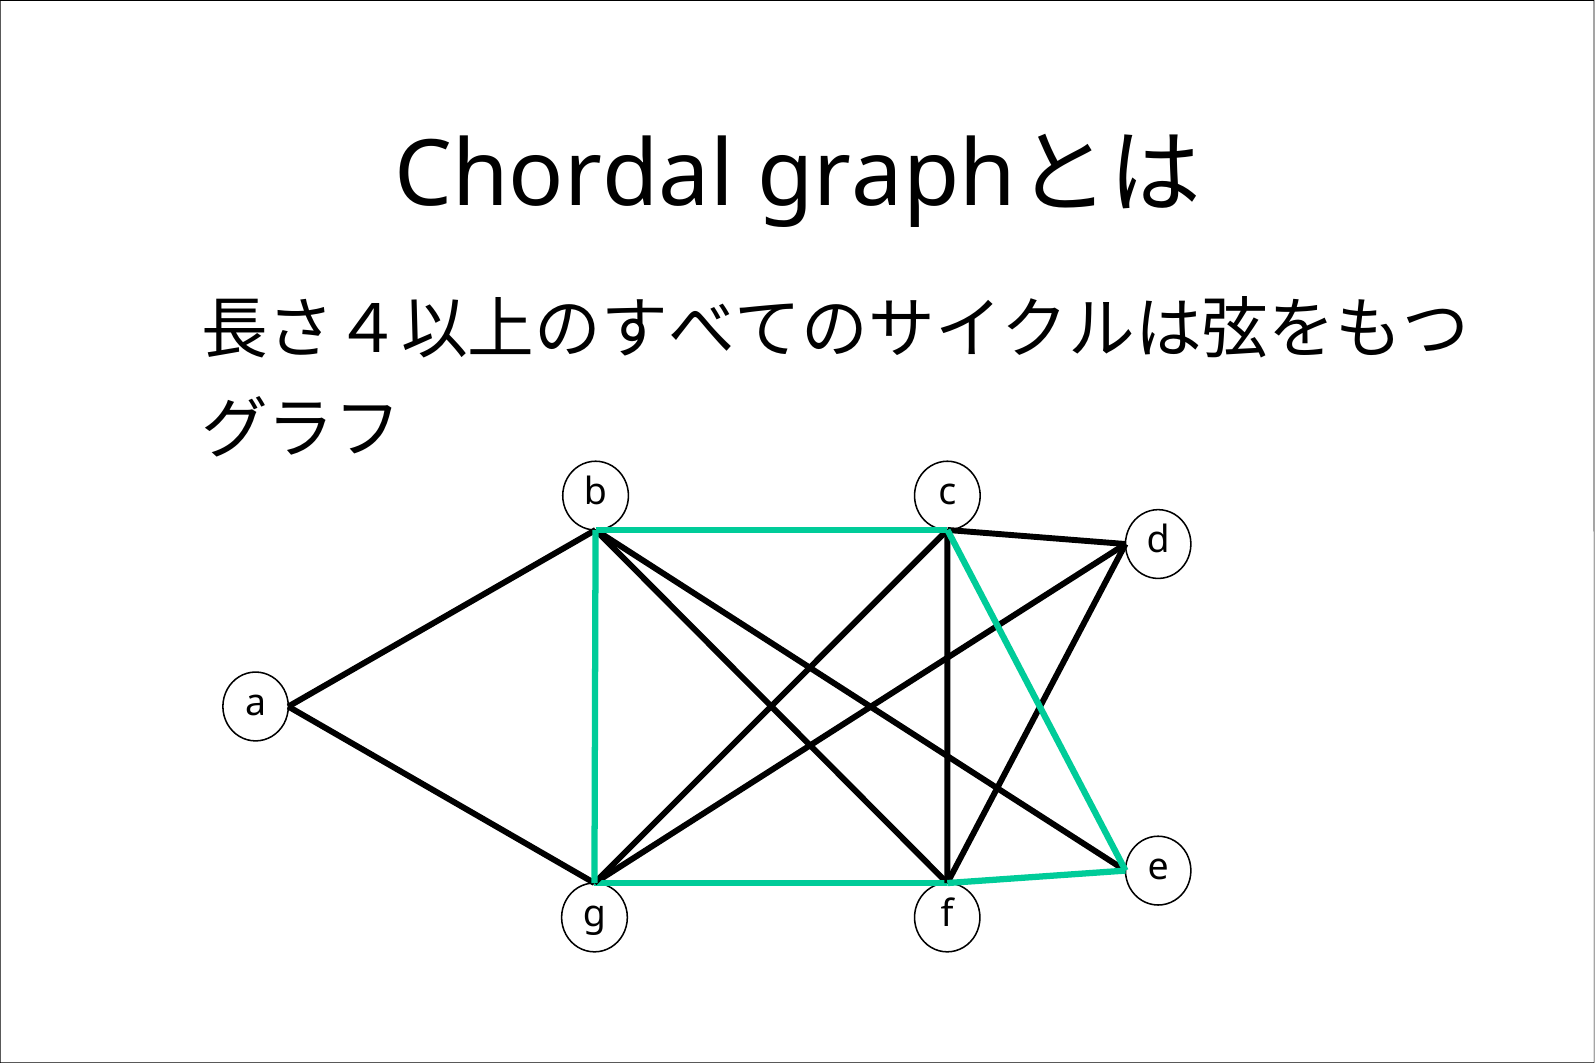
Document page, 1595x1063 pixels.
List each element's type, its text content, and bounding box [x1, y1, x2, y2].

text_box d [1125, 509, 1191, 579]
text_box a [222, 672, 289, 741]
text_box c [914, 461, 981, 527]
text_box 長さ４以上のすべてのサイクルは弦をもつ グラフ [117, 295, 1479, 965]
text_box f [914, 886, 980, 952]
text_box e [1125, 836, 1191, 906]
text_box g [561, 883, 628, 952]
text_box Chordal graphとは [117, 77, 1479, 276]
text_box b [562, 461, 629, 530]
